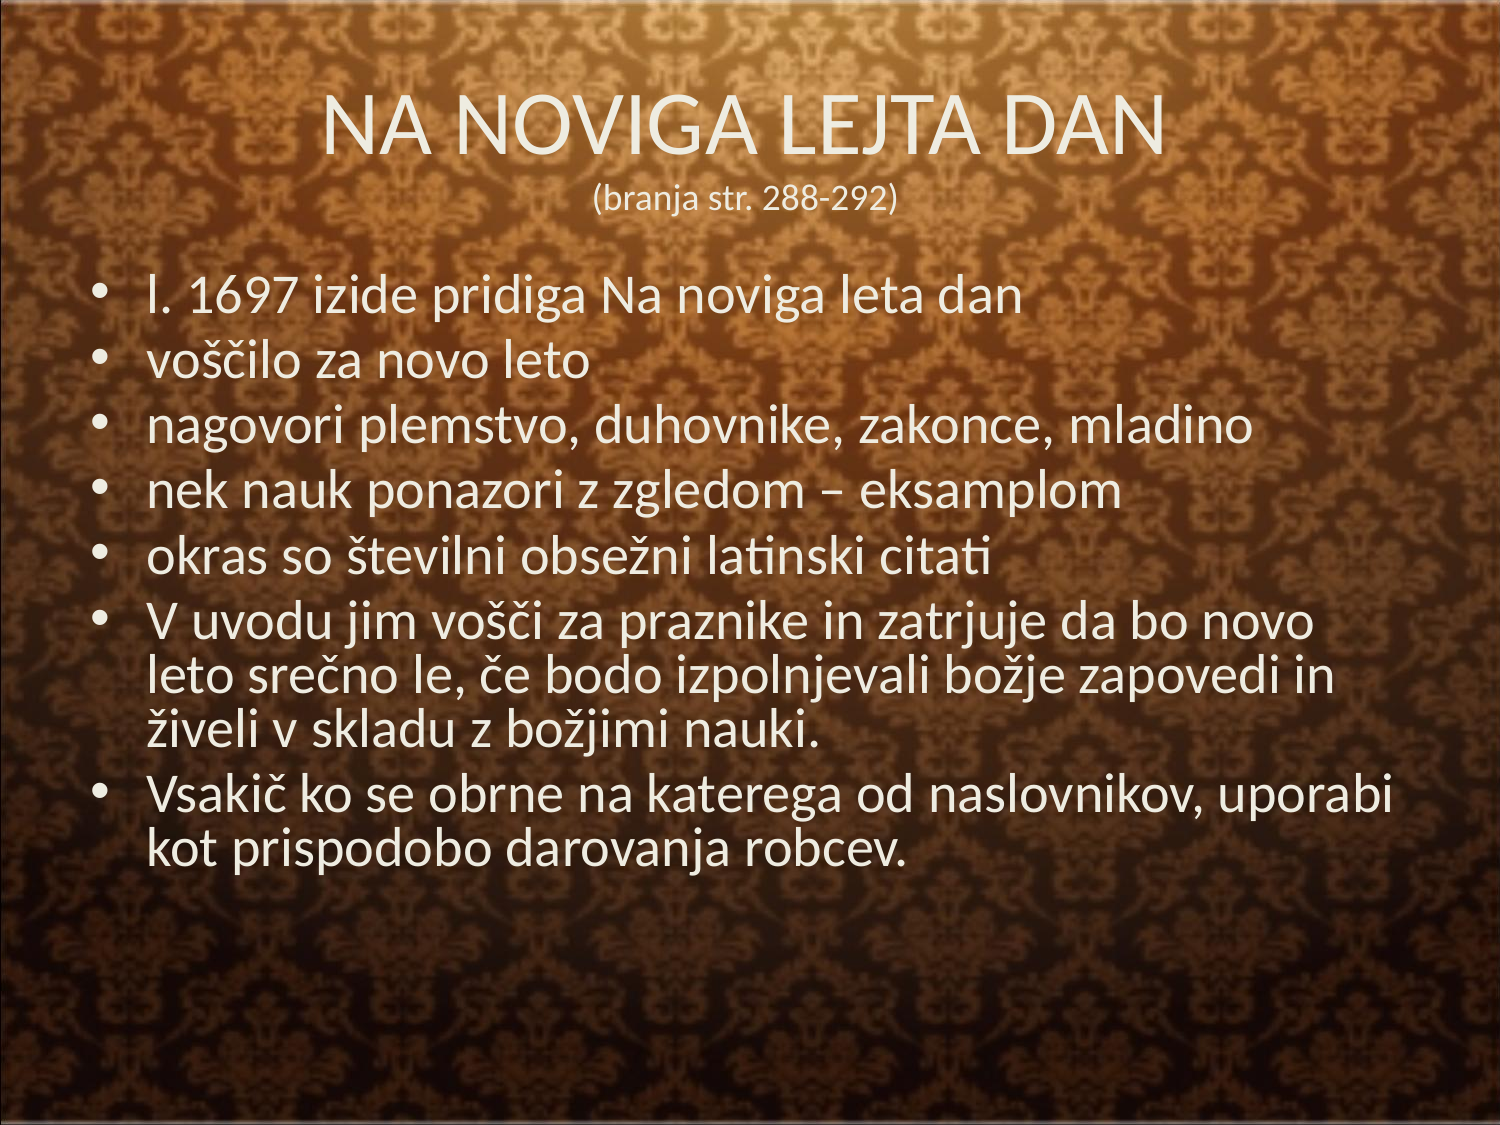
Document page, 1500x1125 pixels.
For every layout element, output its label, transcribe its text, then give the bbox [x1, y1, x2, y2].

title NA NOVIGA LEJTA DAN (branja str. 288-292) [70, 46, 1421, 235]
picture [0, 0, 1500, 1125]
list l. 1697 izide pridiga Na noviga leta dan voščilo za novo leto nagovori plemstvo, duhovnike, zakonce, mladino nek nauk ponazori z zgledom – eksamplom okras so številni obsežni latinski citati V uvodu jim vošči za praznike in zatrjuje da bo novo leto srečno le, če bodo izpolnjevali božje zapovedi in živeli v skladu z božjimi nauki. Vsakič ko se obrne na katerega od naslovnikov, uporabi kot prispodobo darovanja robcev. [75, 262, 1425, 1005]
